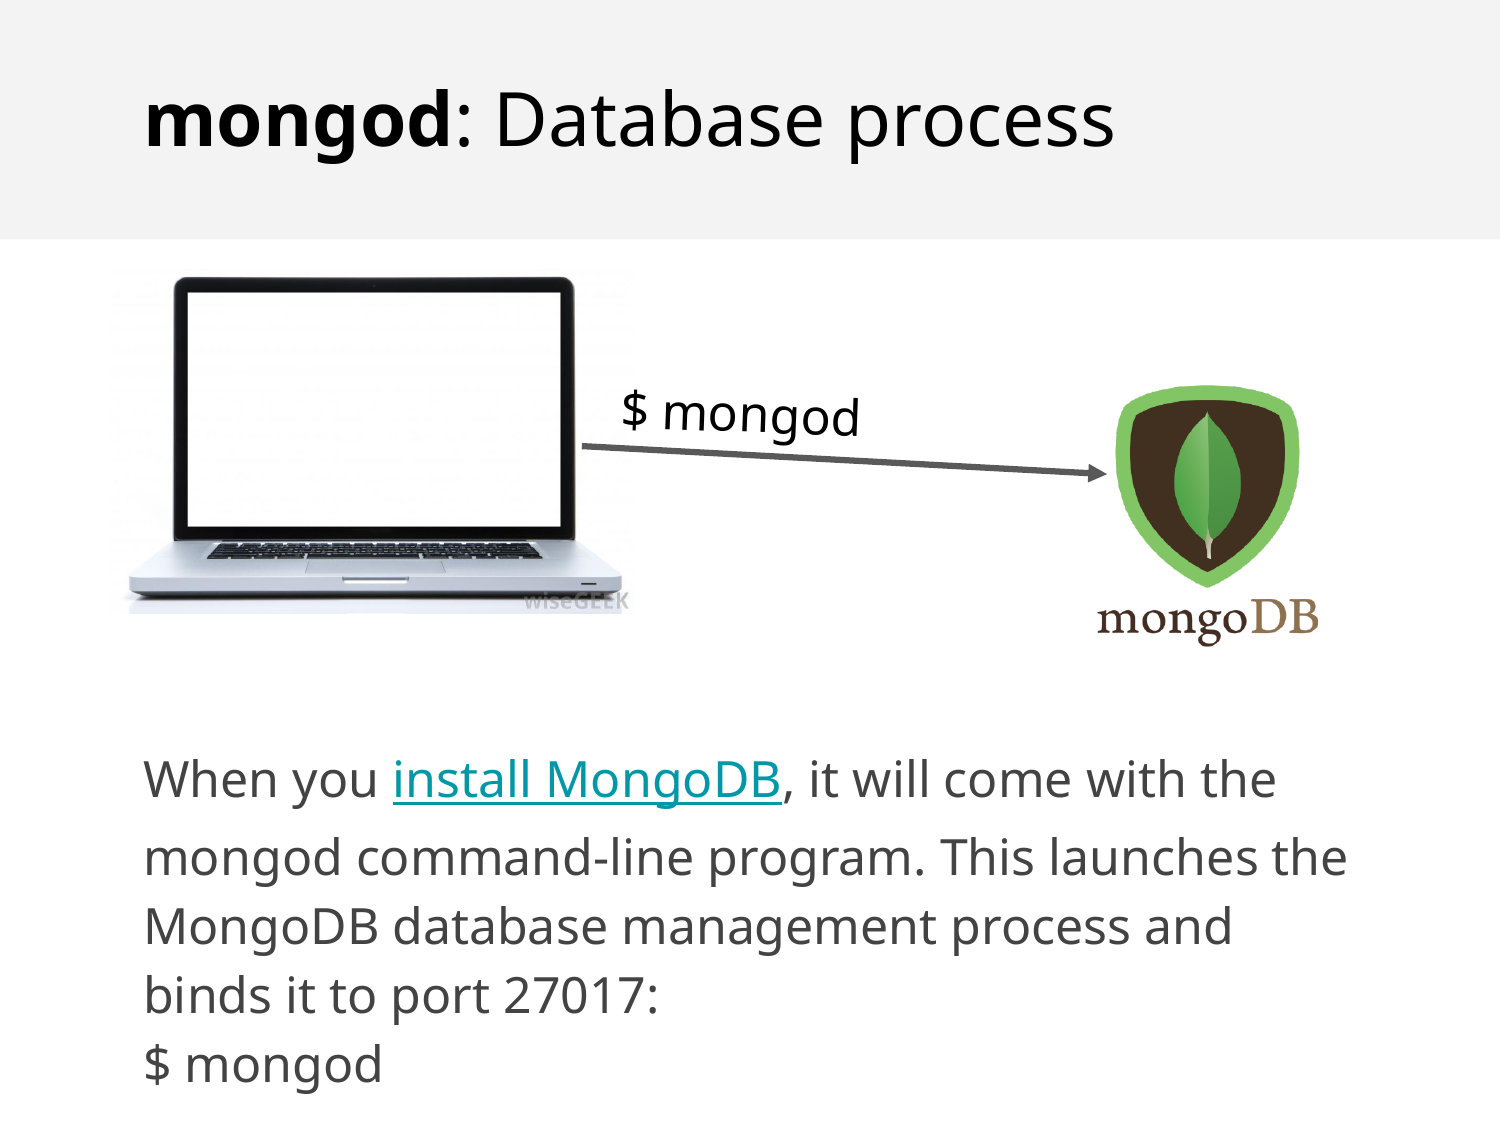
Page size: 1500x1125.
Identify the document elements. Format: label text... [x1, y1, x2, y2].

list When you install MongoDB, it will come with the mongod command-line program. This launches the MongoDB database management process and binds it to port 27017: $ mongod [128, 722, 1372, 1026]
picture [1063, 347, 1352, 686]
picture [108, 269, 634, 614]
title mongod: Database process [128, 56, 1372, 183]
text_box $ mongod [603, 362, 1042, 478]
